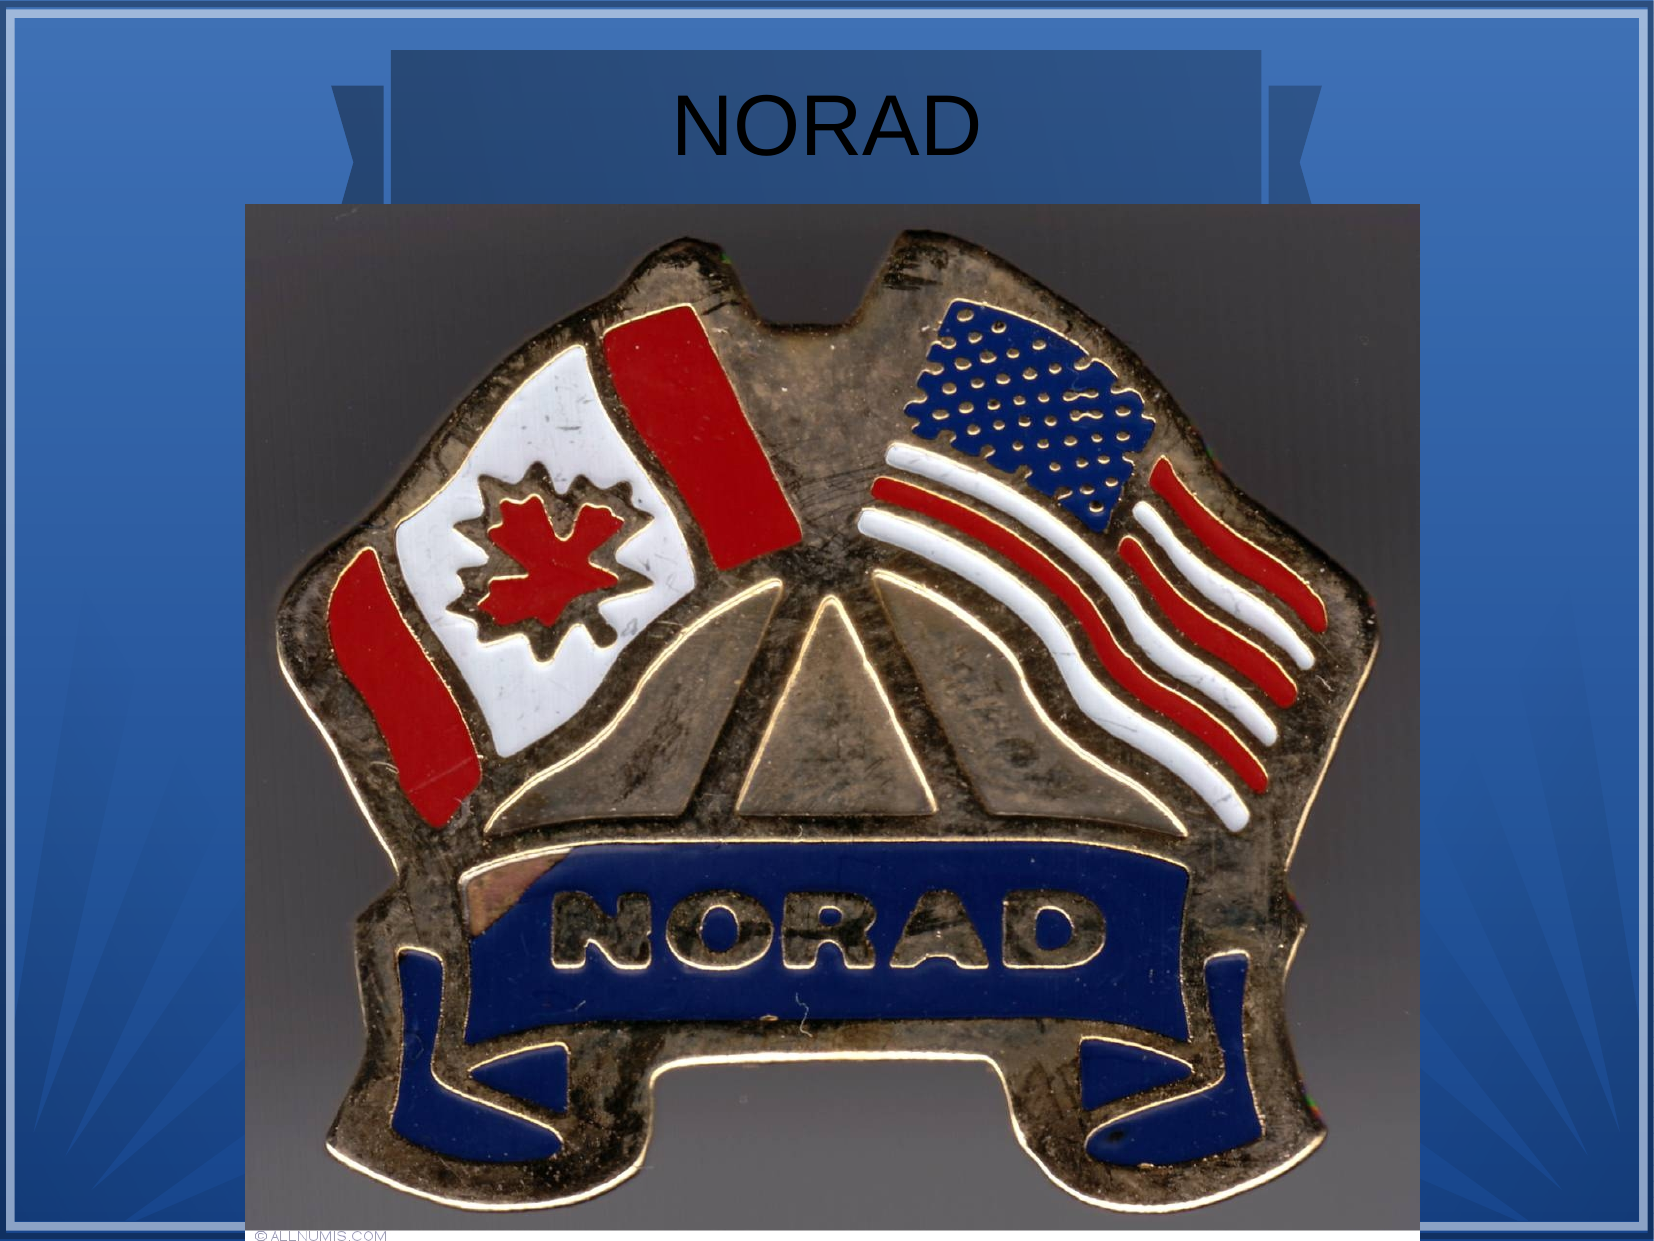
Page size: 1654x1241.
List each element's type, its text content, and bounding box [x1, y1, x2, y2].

picture [245, 204, 1420, 1241]
title NORAD [389, 47, 1264, 204]
